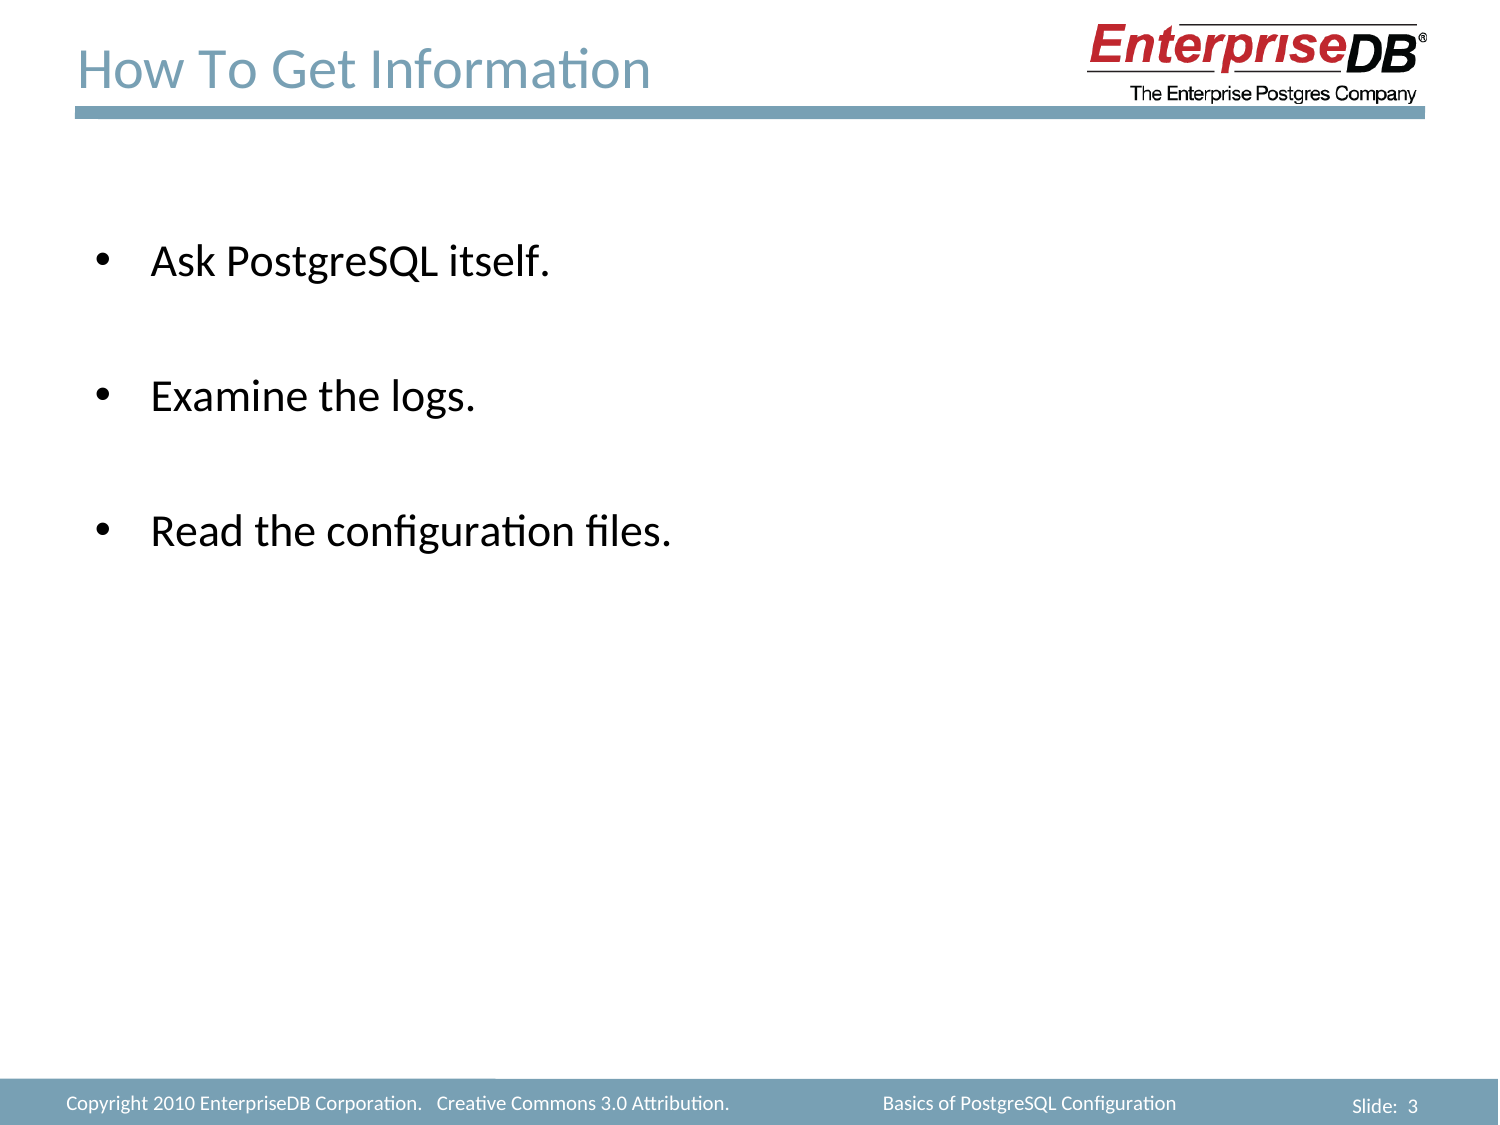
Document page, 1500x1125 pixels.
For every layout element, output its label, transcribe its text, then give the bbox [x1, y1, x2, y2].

list Ask PostgreSQL itself. Examine the logs. Read the configuration files. [79, 155, 1384, 1051]
picture [1088, 24, 1427, 104]
title How To Get Information [62, 4, 1088, 126]
